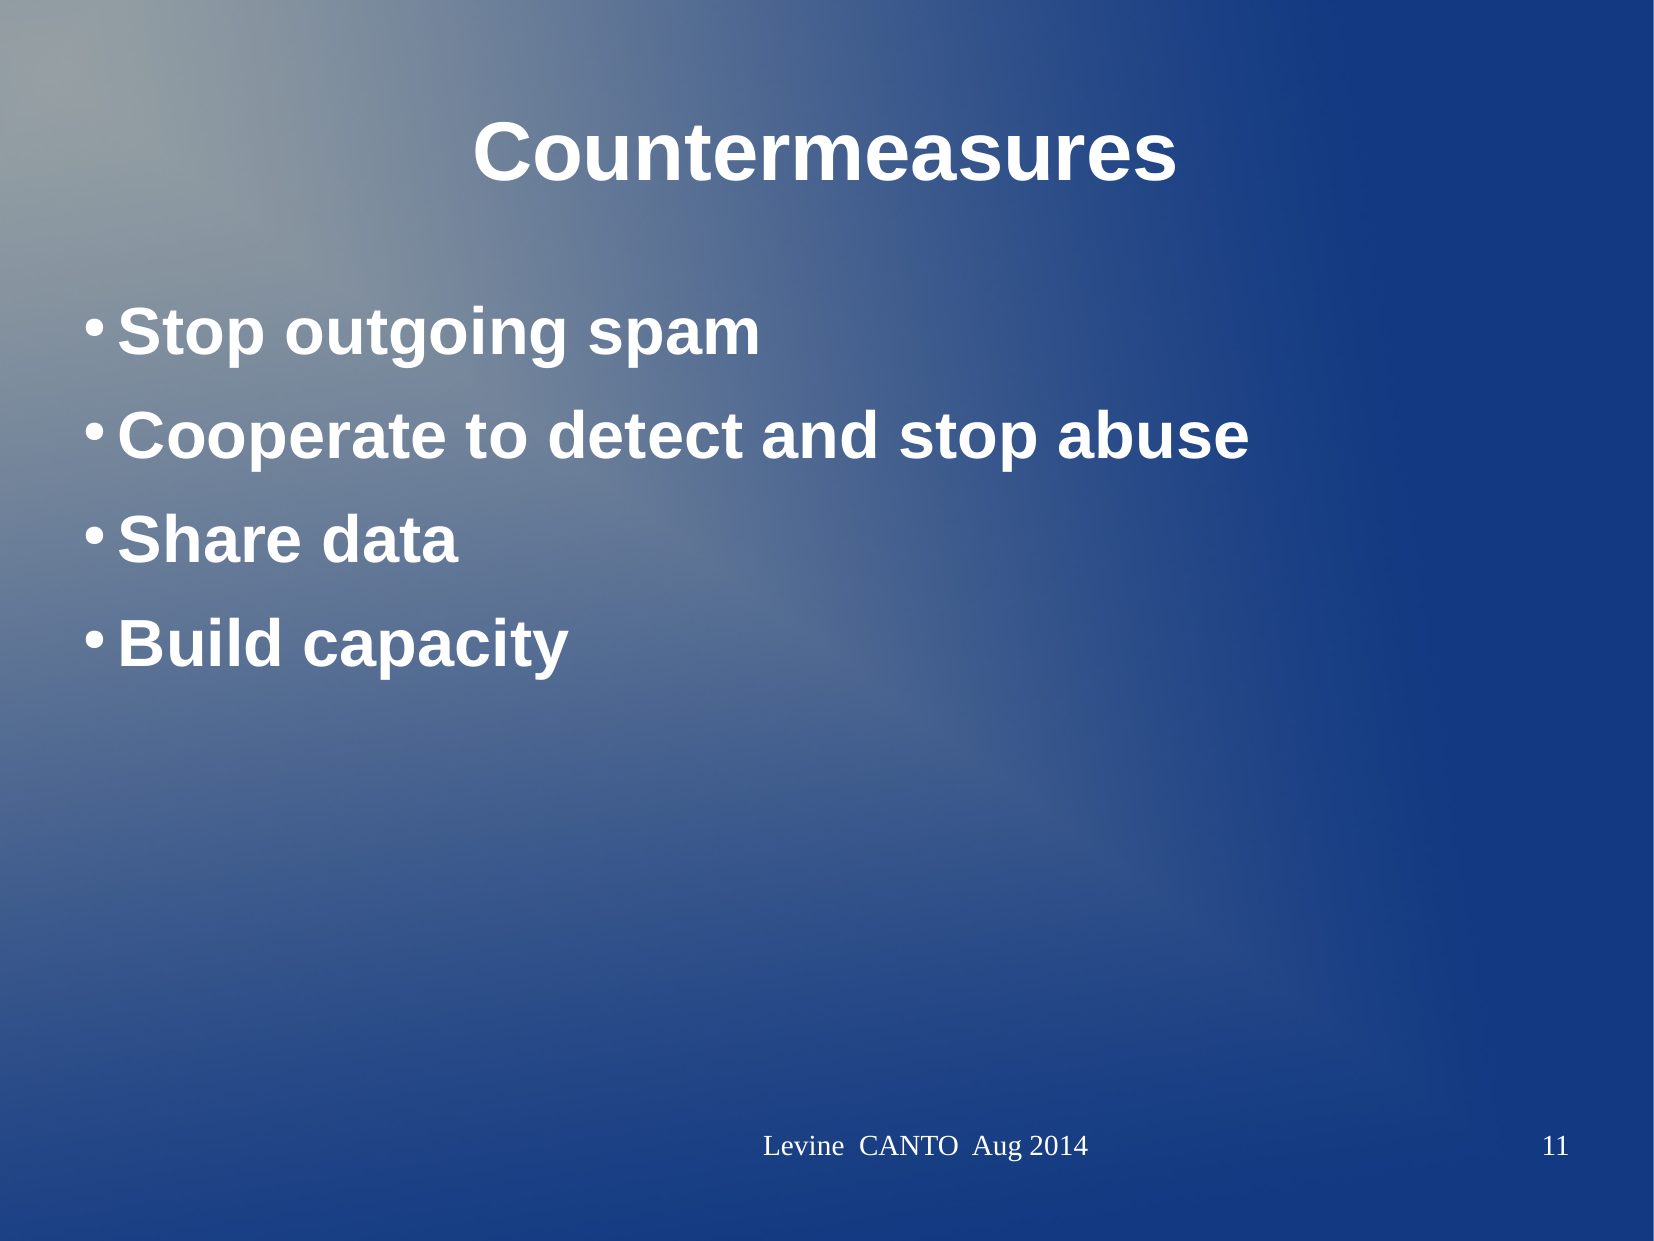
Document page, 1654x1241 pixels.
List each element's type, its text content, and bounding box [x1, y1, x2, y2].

list Stop outgoing spam Cooperate to detect and stop abuse Share data Build capacity [82, 290, 1570, 1108]
title Countermeasures [82, 49, 1570, 256]
picture [0, 0, 1654, 1241]
